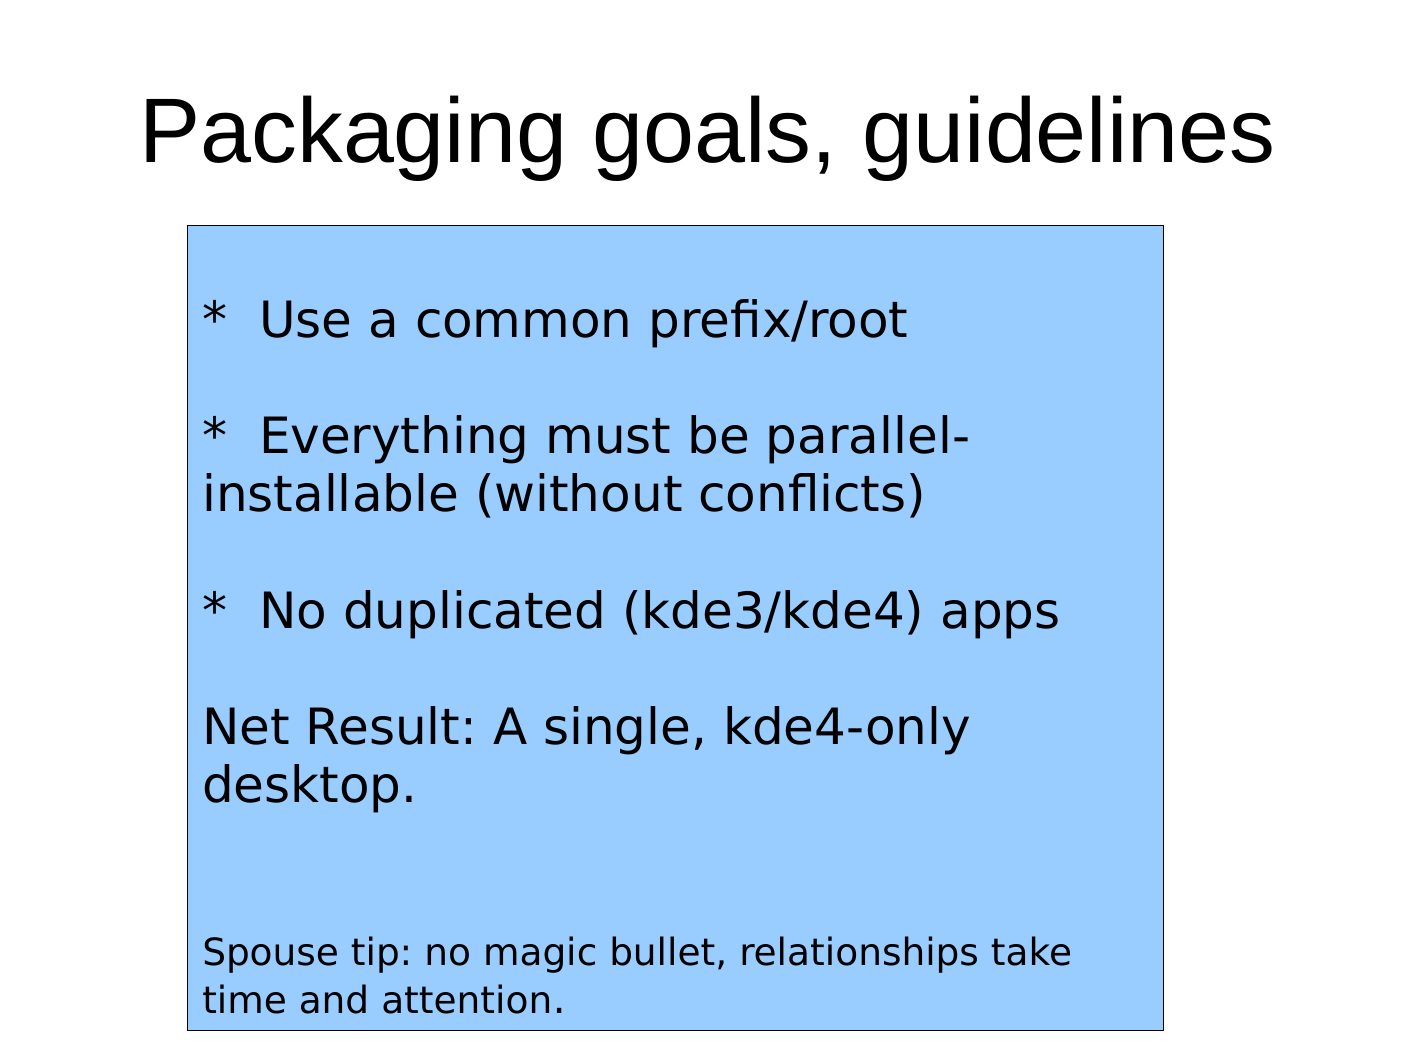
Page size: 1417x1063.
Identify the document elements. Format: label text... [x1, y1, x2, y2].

title Packaging goals, guidelines [70, 49, 1346, 213]
text_box * Use a common prefix/root * Everything must be parallel-installable (without conflicts) * No duplicated (kde3/kde4) apps Net Result: A single, kde4-only desktop. Spouse tip: no magic bullet, relationships take time and attention. [187, 225, 1164, 1031]
